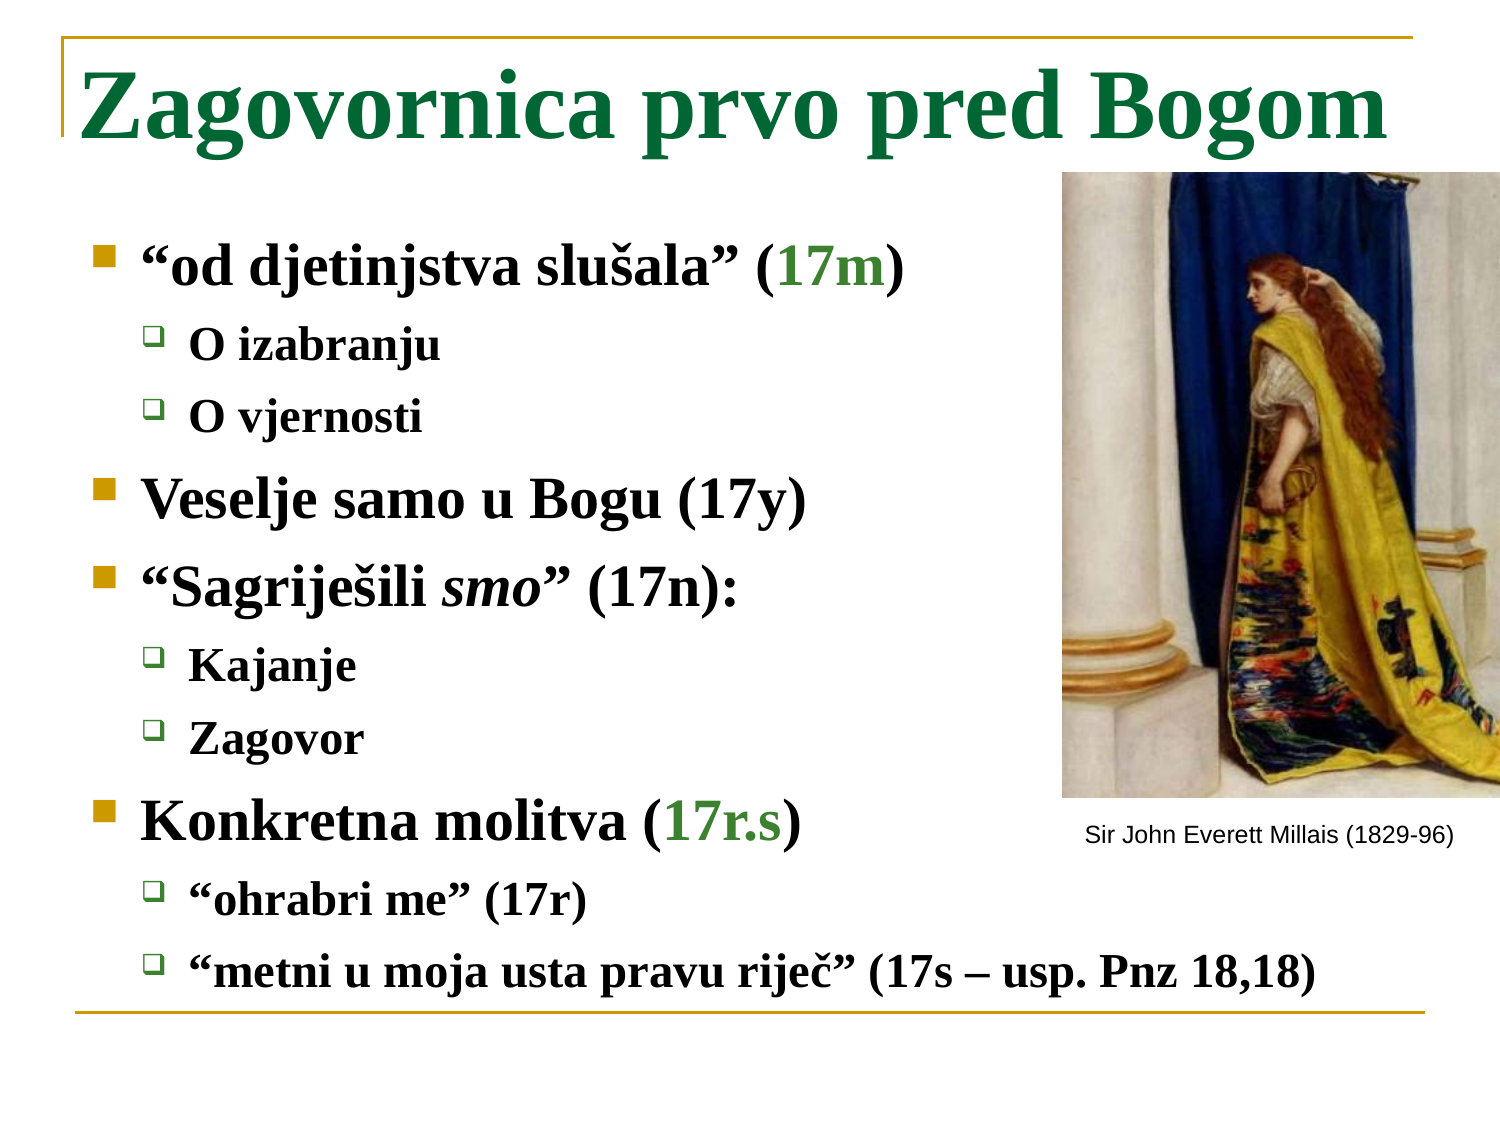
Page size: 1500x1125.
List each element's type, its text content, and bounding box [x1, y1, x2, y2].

text_box Sir John Everett Millais (1829-96) [1062, 810, 1477, 857]
picture [1062, 172, 1500, 798]
list “od djetinjstva slušala” (17m) O izabranju O vjernosti Veselje samo u Bogu (17y) “Sagriješili smo” (17n): Kajanje Zagovor Konkretna molitva (17r.s) “ohrabri me” (17r) “metni u moja usta pravu riječ” (17s – usp. Pnz 18,18) [74, 206, 1388, 1006]
title Zagovornica prvo pred Bogom [62, 31, 1447, 218]
